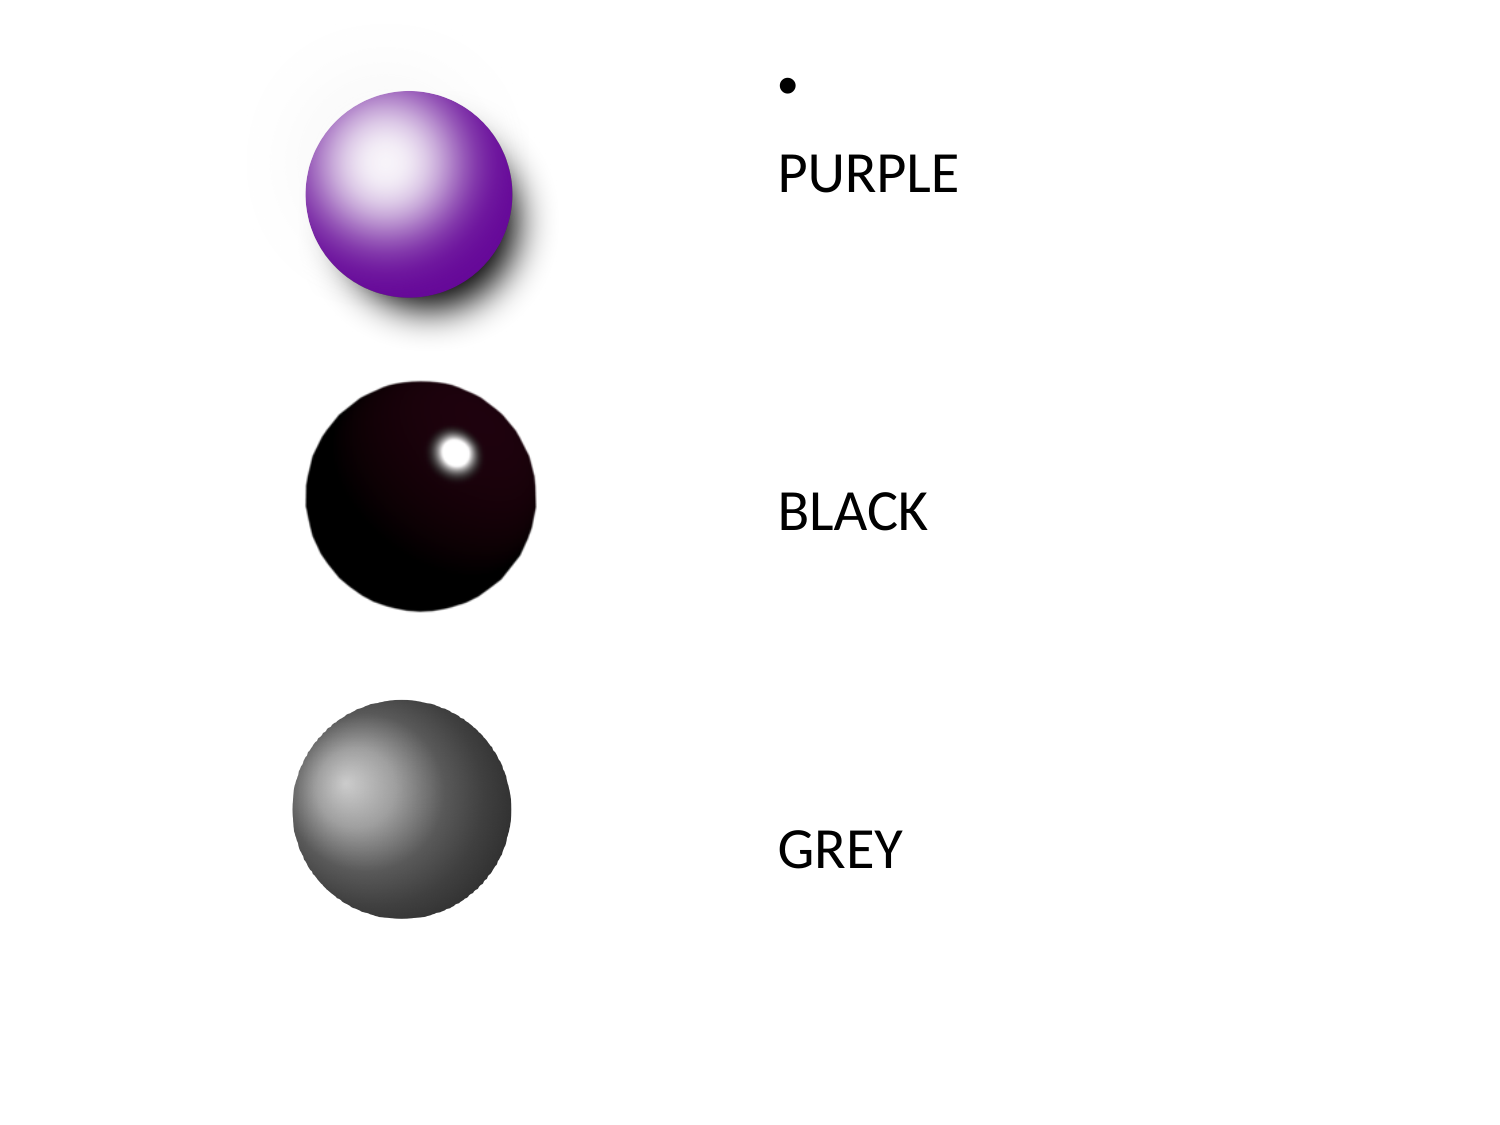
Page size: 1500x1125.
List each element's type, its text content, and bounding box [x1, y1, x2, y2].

list PURPLE BLACK GREY [762, 42, 1426, 1005]
picture [242, 19, 573, 642]
picture [270, 680, 559, 951]
